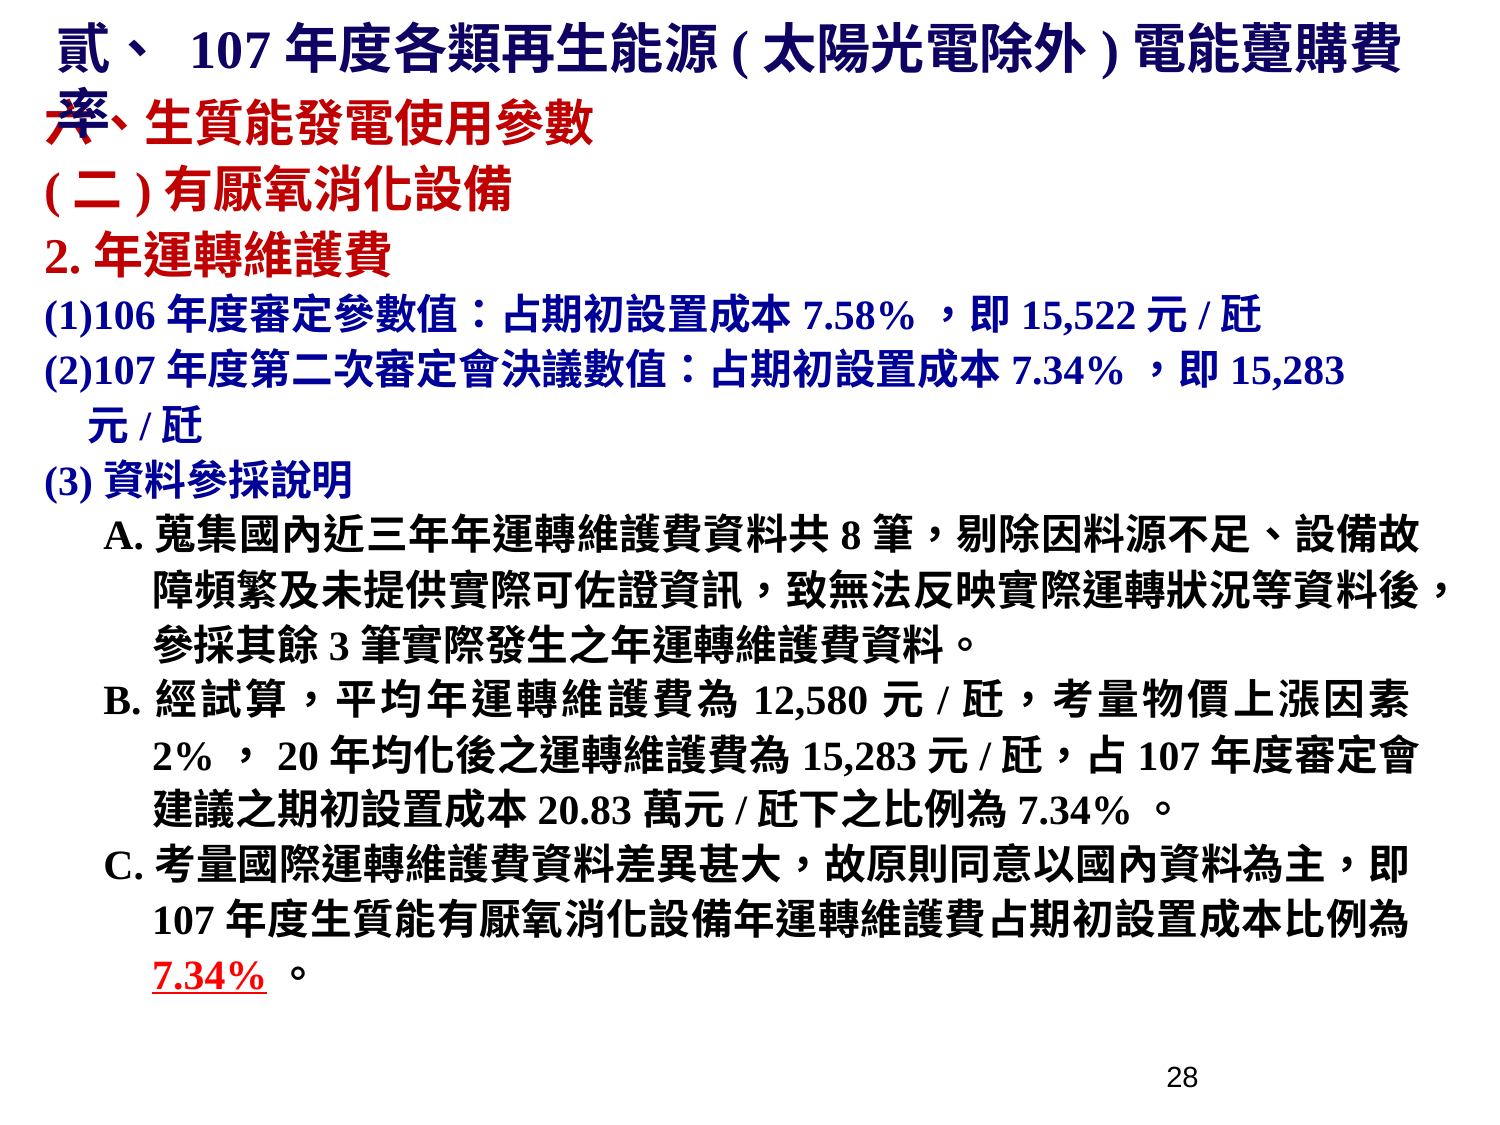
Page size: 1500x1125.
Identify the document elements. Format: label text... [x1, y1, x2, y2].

text_box 六、生質能發電使用參數 (二)有厭氧消化設備 2.年運轉維護費 (1)106年度審定參數值：占期初設置成本7.58%，即15,522元/瓩 (2)107年度第二次審定會決議數值：占期初設置成本7.34%，即15,283元/瓩 (3)資料參採說明 A.蒐集國內近三年年運轉維護費資料共8筆，剔除因料源不足、設備故障頻繁及未提供實際可佐證資訊，致無法反映實際運轉狀況等資料後，參採其餘3筆實際發生之年運轉維護費資料。 B.經試算，平均年運轉維護費為12,580元/瓩，考量物價上漲因素2%，20年均化後之運轉維護費為15,283元/瓩，占107年度審定會建議之期初設置成本20.83萬元/瓩下之比例為7.34%。 C.考量國際運轉維護費資料差異甚大，故原則同意以國內資料為主，即107年度生質能有厭氧消化設備年運轉維護費占期初設置成本比例為7.34%。 [29, 78, 1436, 1006]
text_box 貳、 107年度各類再生能源(太陽光電除外)電能躉購費率 [41, 7, 1459, 90]
text_box <編號> [1151, 1051, 1500, 1125]
